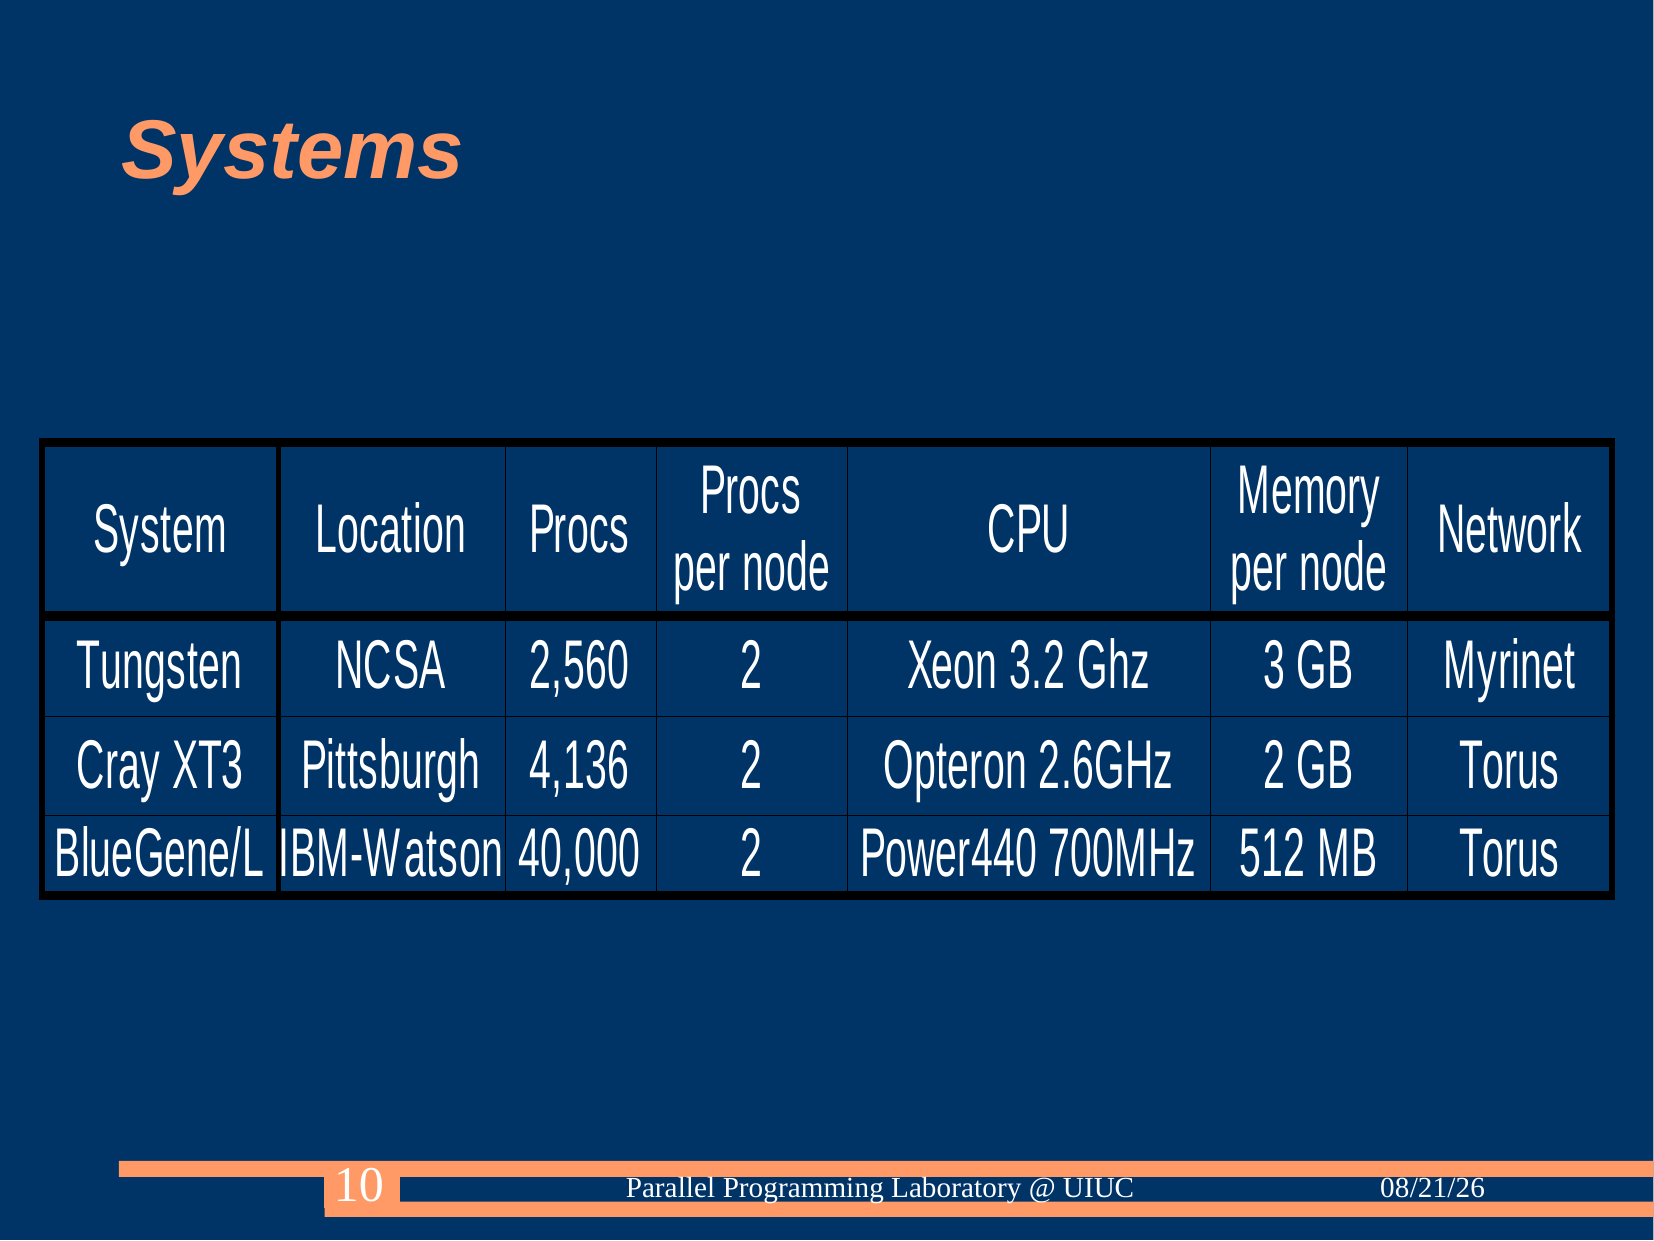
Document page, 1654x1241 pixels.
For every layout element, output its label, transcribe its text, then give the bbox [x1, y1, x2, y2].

title Systems [121, 46, 1534, 254]
chart [36, 434, 1617, 907]
